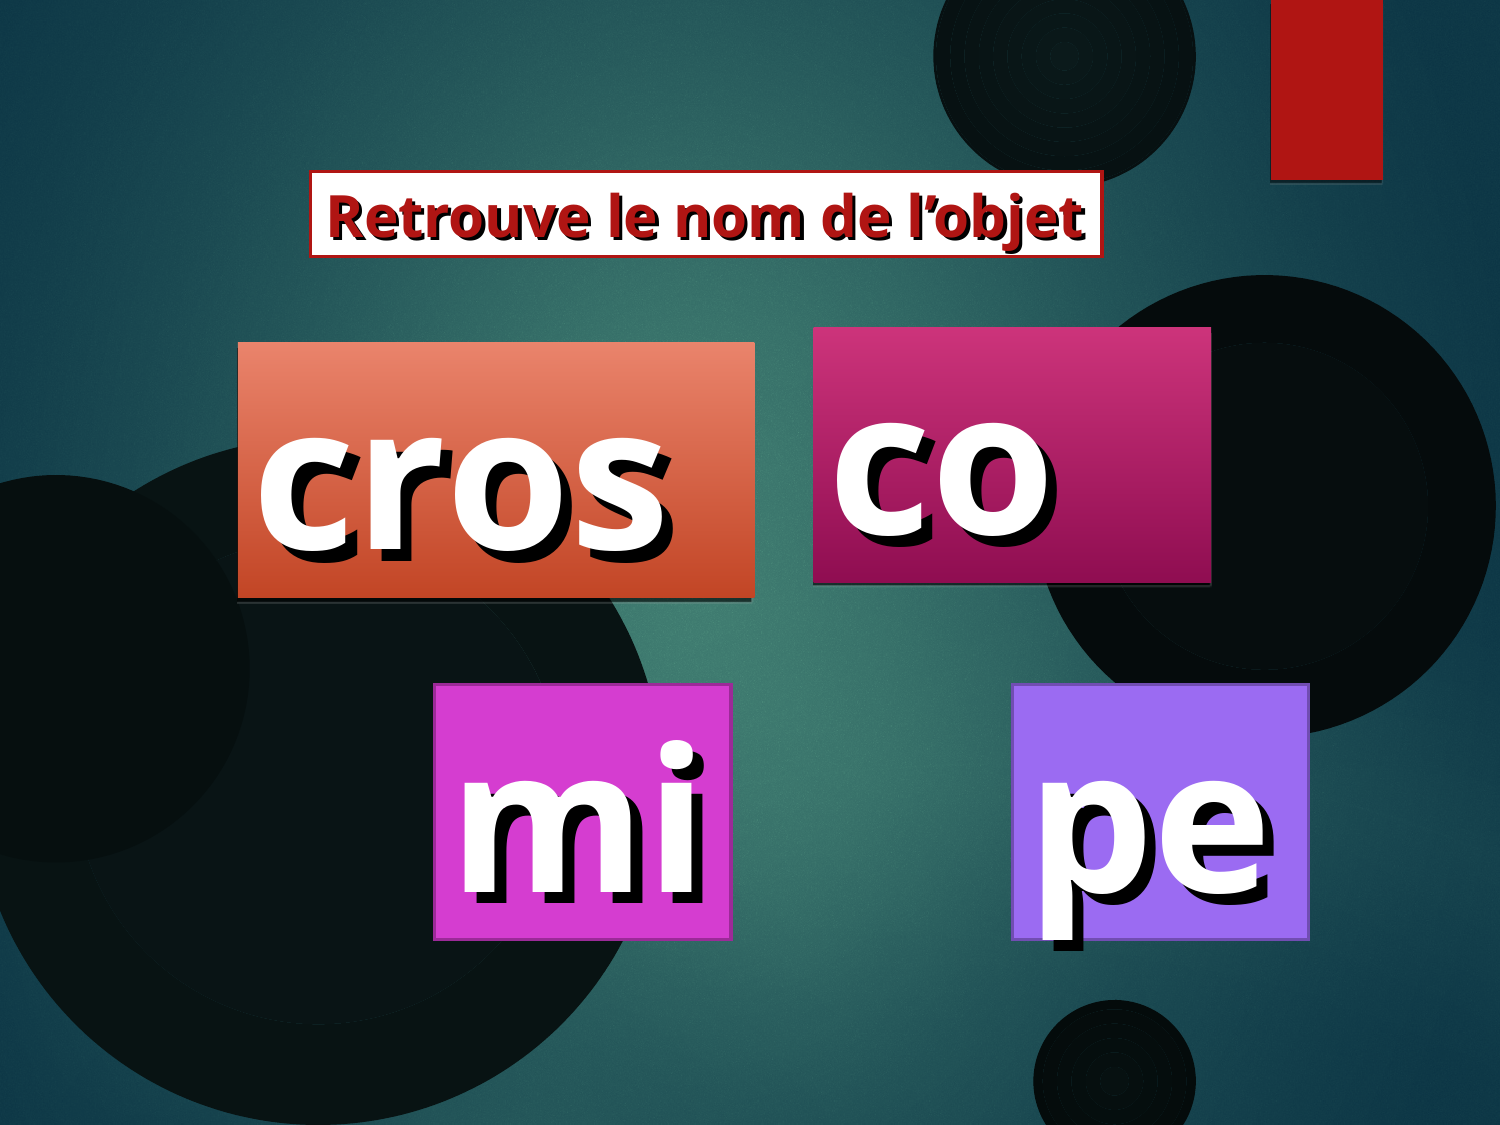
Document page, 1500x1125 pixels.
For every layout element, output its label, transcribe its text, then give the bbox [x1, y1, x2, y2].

text_box pe [1012, 685, 1308, 940]
text_box co [814, 327, 1211, 582]
text_box Retrouve le nom de l’objet [311, 172, 1102, 257]
text_box pe [1083, 816, 1114, 870]
text_box cros [238, 342, 754, 597]
text_box mi [435, 685, 731, 940]
